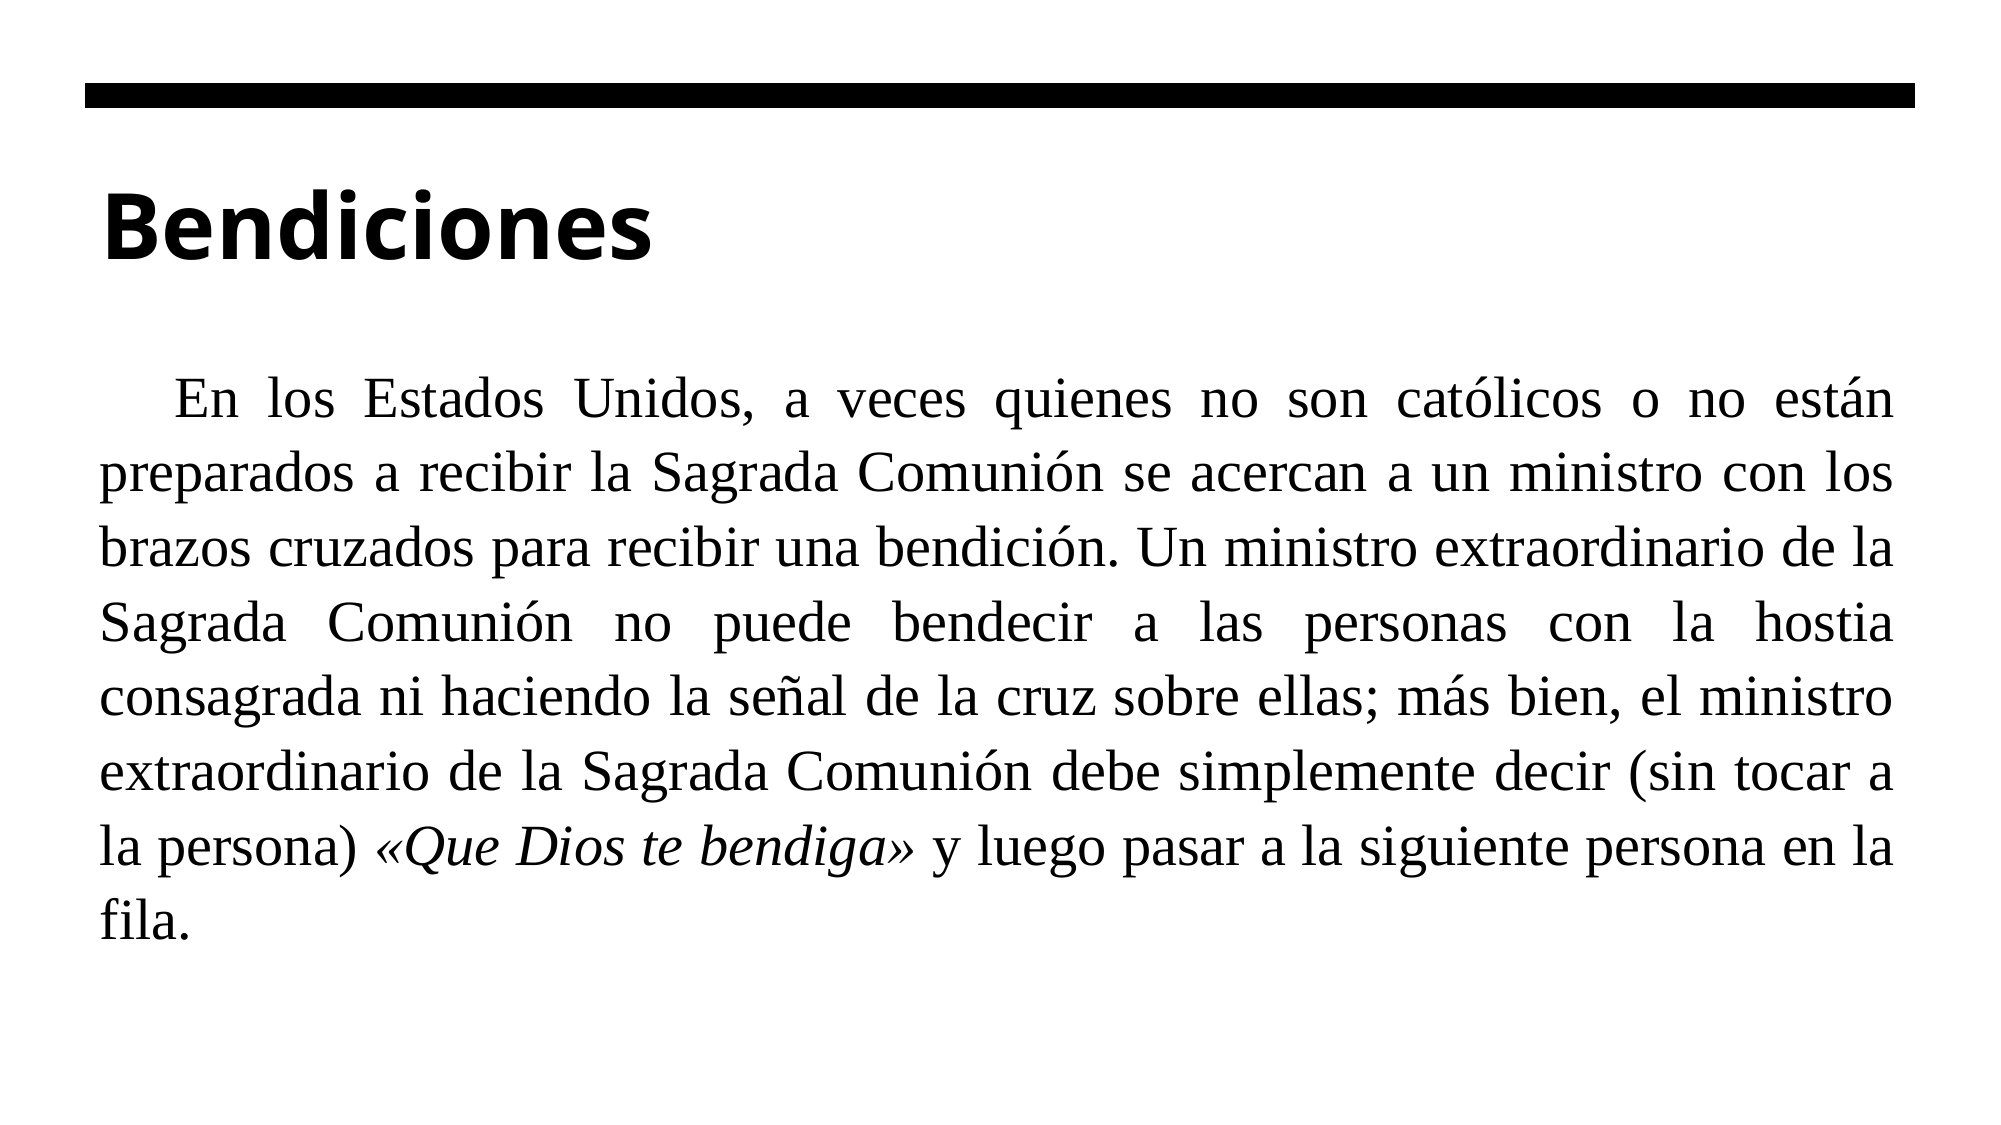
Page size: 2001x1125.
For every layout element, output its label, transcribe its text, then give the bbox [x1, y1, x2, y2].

title Bendiciones [85, 160, 1916, 401]
list En los Estados Unidos, a veces quienes no son católicos o no están preparados a recibir la Sagrada Comunión se acercan a un ministro con los brazos cruzados para recibir una bendición. Un ministro extraordinario de la Sagrada Comunión no puede bendecir a las personas con la hostia consagrada ni haciendo la señal de la cruz sobre ellas; más bien, el ministro extraordinario de la Sagrada Comunión debe simplemente decir (sin tocar a la persona) «Que Dios te bendiga» y luego pasar a la siguiente persona en la fila. [84, 346, 1915, 1043]
